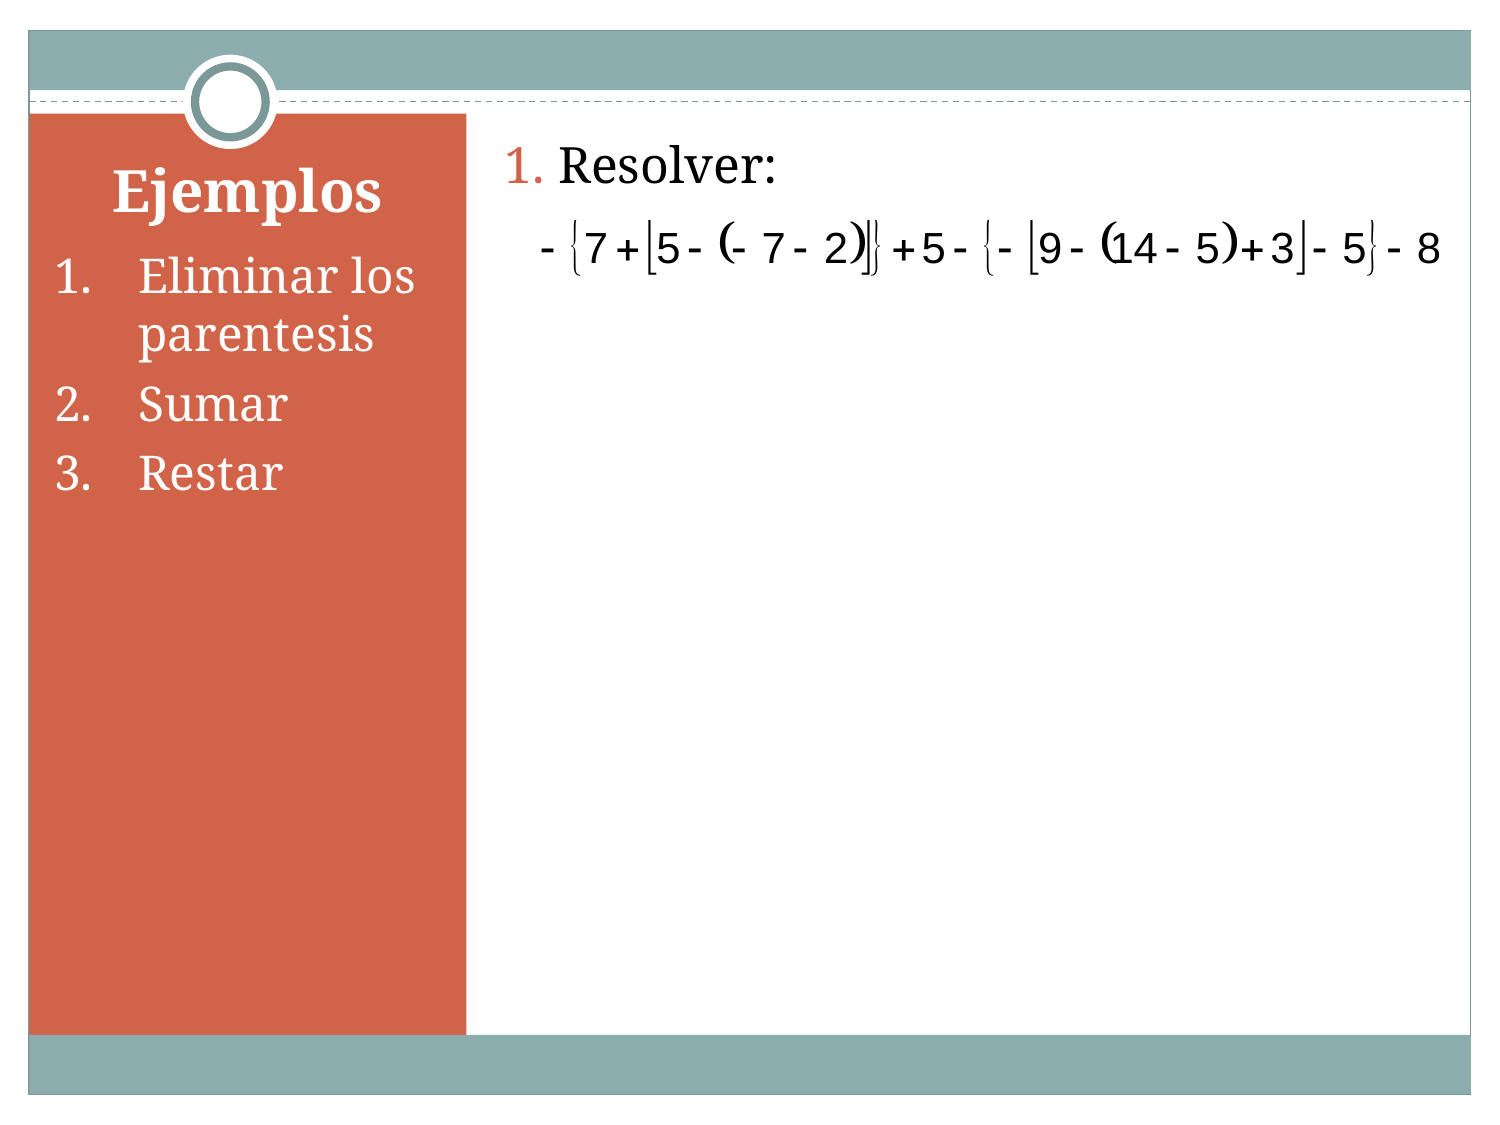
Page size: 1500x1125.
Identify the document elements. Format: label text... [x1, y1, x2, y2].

chart [533, 220, 1447, 282]
list Eliminar los parentesis Sumar Restar [39, 238, 467, 1024]
text_box 1. Resolver: [490, 125, 1451, 1041]
